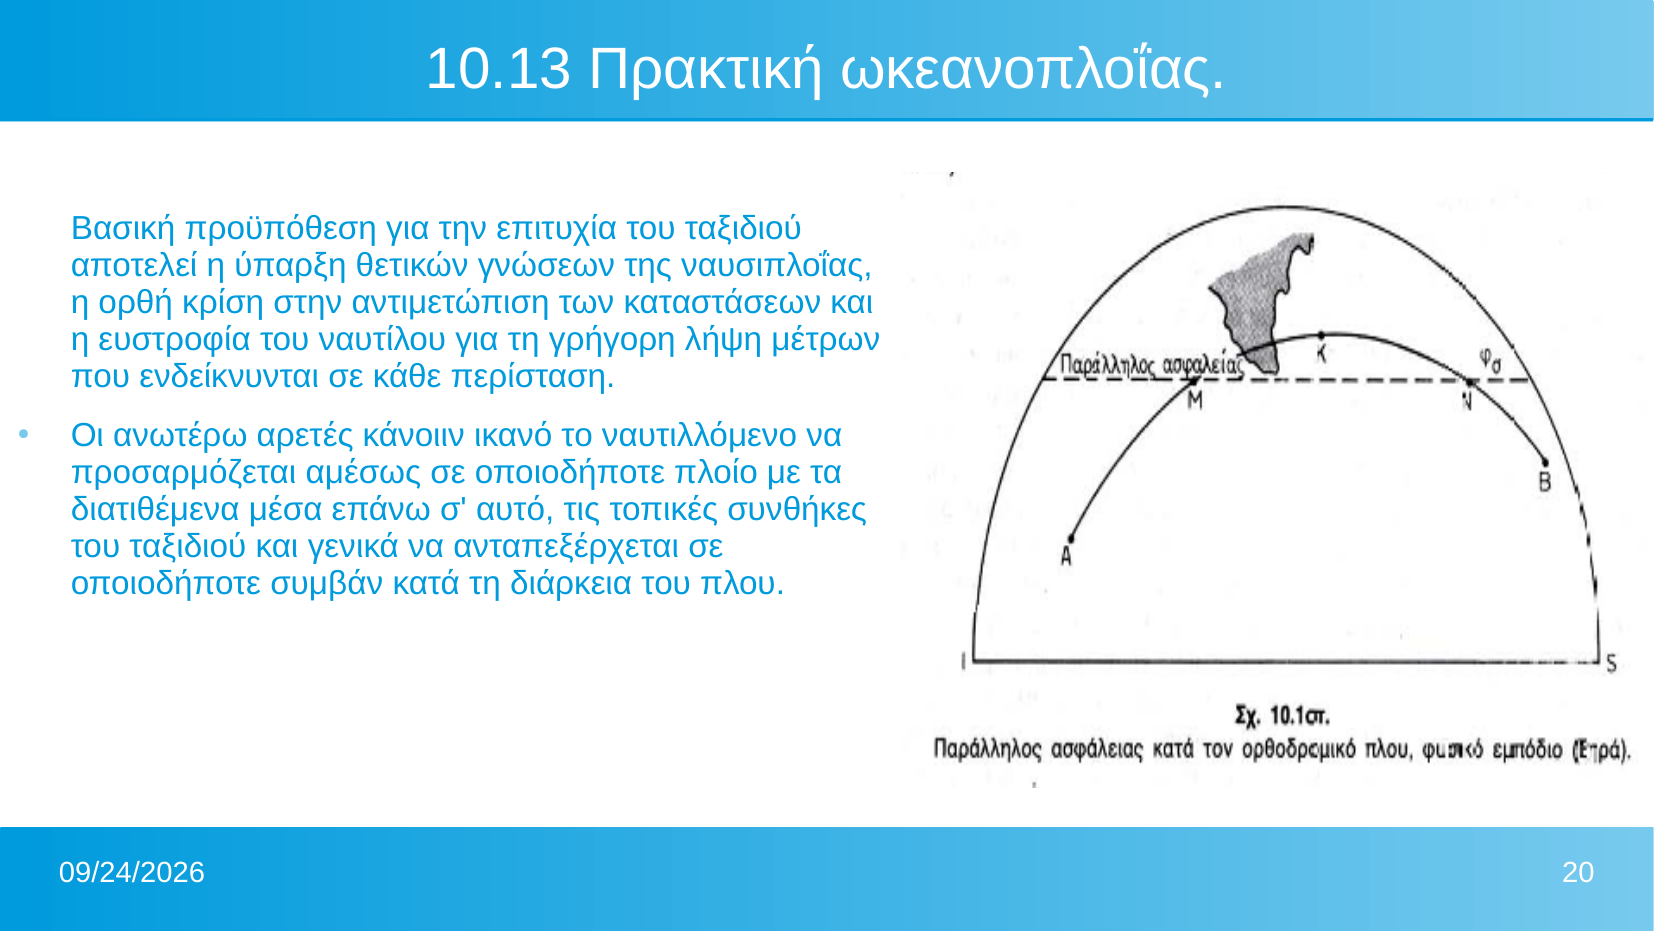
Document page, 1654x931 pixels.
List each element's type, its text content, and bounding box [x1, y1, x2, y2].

list Βασική προϋπόθεση για την επιτυχία του ταξιδιού αποτελεί η ύπαρξη θετικών γνώσεων της ναυσιπλοΐας, η ορθή κρίση στην αντιμετώπιση των καταστάσεων και η ευστροφία του ναυτίλου για τη γρήγορη λήψη μέτρων που ενδείκνυνται σε κάθε περίσταση. Οι ανωτέρω αρετές κάνοιιν ικανό το ναυτιλλόμενο να προσαρμόζεται αμέσως σε οποιοδήποτε πλοίο με τα διατιθέμενα μέσα επάνω σ' αυτό, τις τοπικές συνθήκες του ταξιδιού και γενικά να ανταπεξέρχεται σε οποιοδήποτε συμβάν κατά τη διάρκεια του πλου. [0, 150, 901, 788]
picture [900, 172, 1651, 788]
title 10.13 Πρακτική ωκεανοπλοΐας. [59, 29, 1595, 108]
